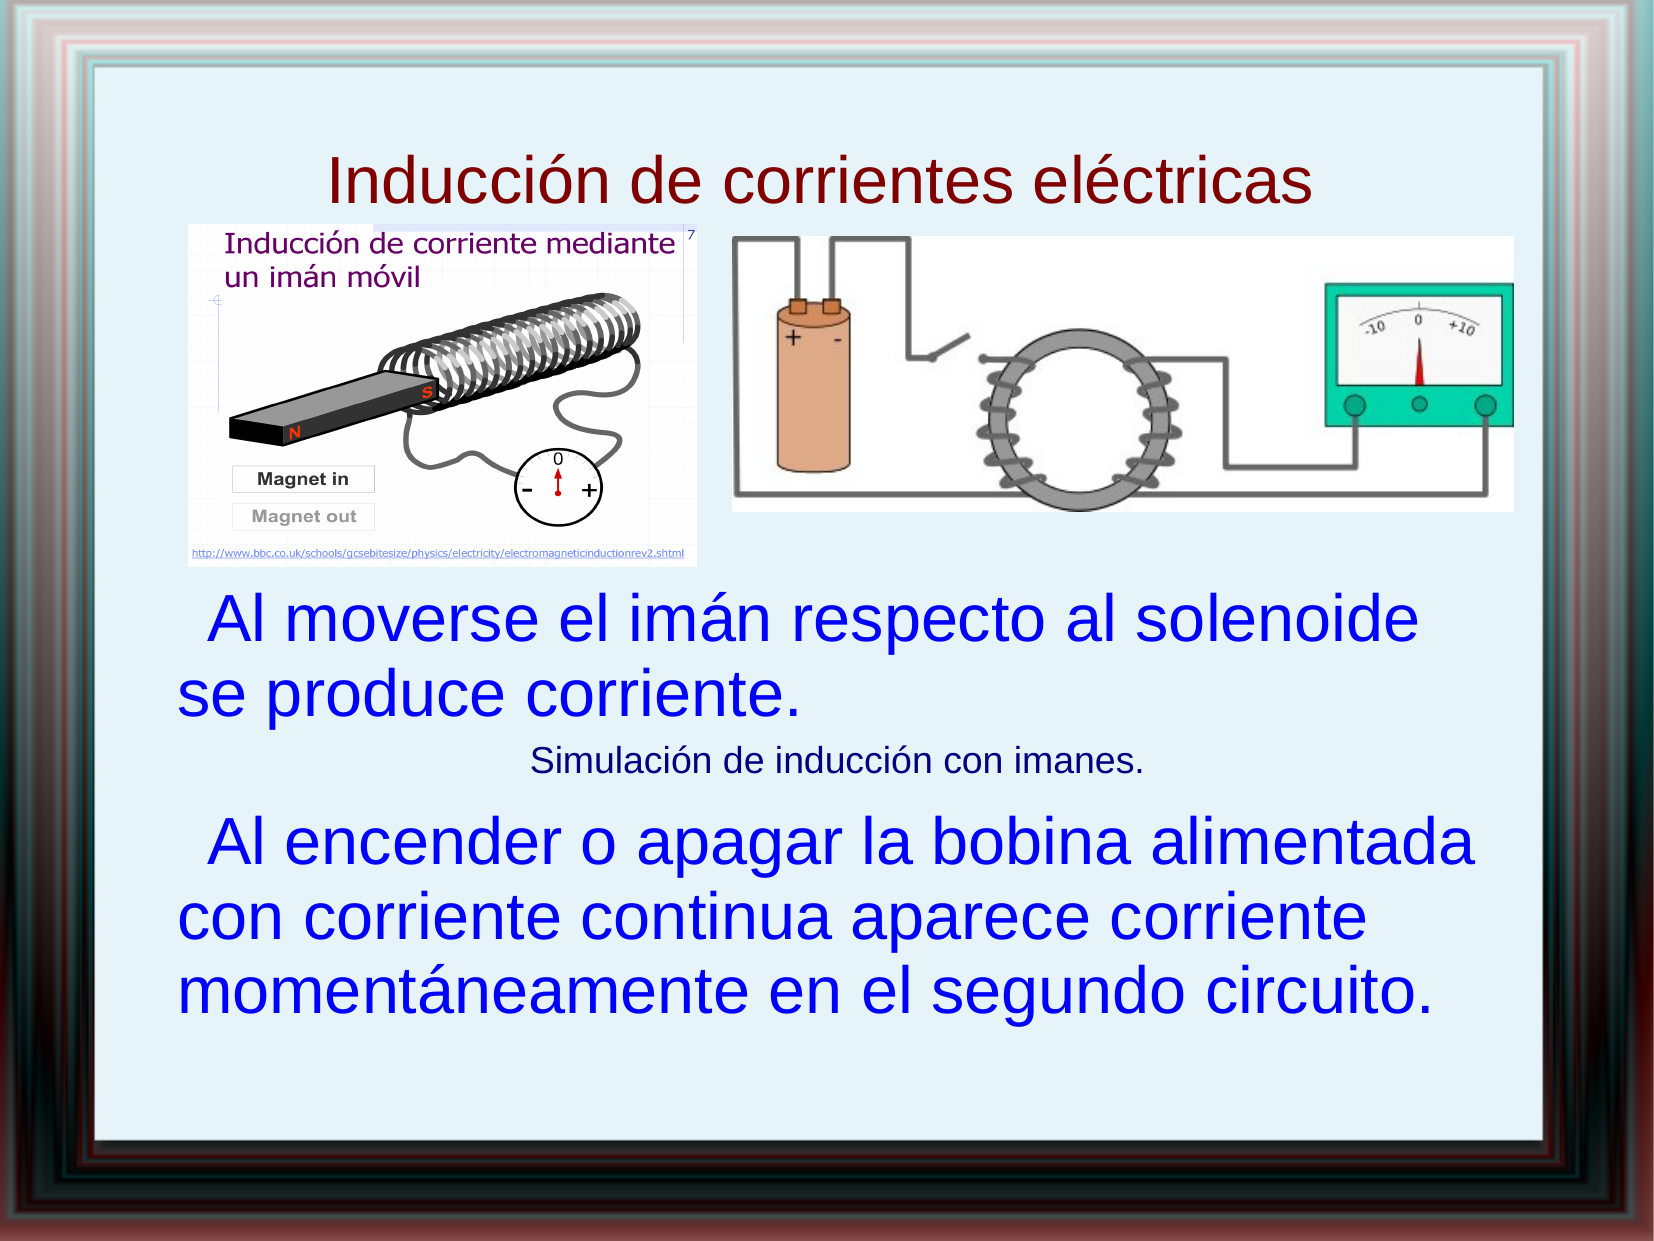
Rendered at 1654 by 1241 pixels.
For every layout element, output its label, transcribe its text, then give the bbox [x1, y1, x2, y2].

text_box Al moverse el imán respecto al solenoide se produce corriente. Al encender o apagar la bobina alimentada con corriente continua aparece corriente momentáneamente en el segundo circuito. [177, 625, 1501, 981]
text_box Simulación de inducción con imanes. [515, 732, 1264, 804]
text_box Inducción de corrientes eléctricas [271, 141, 1371, 217]
picture [0, 0, 1654, 1241]
